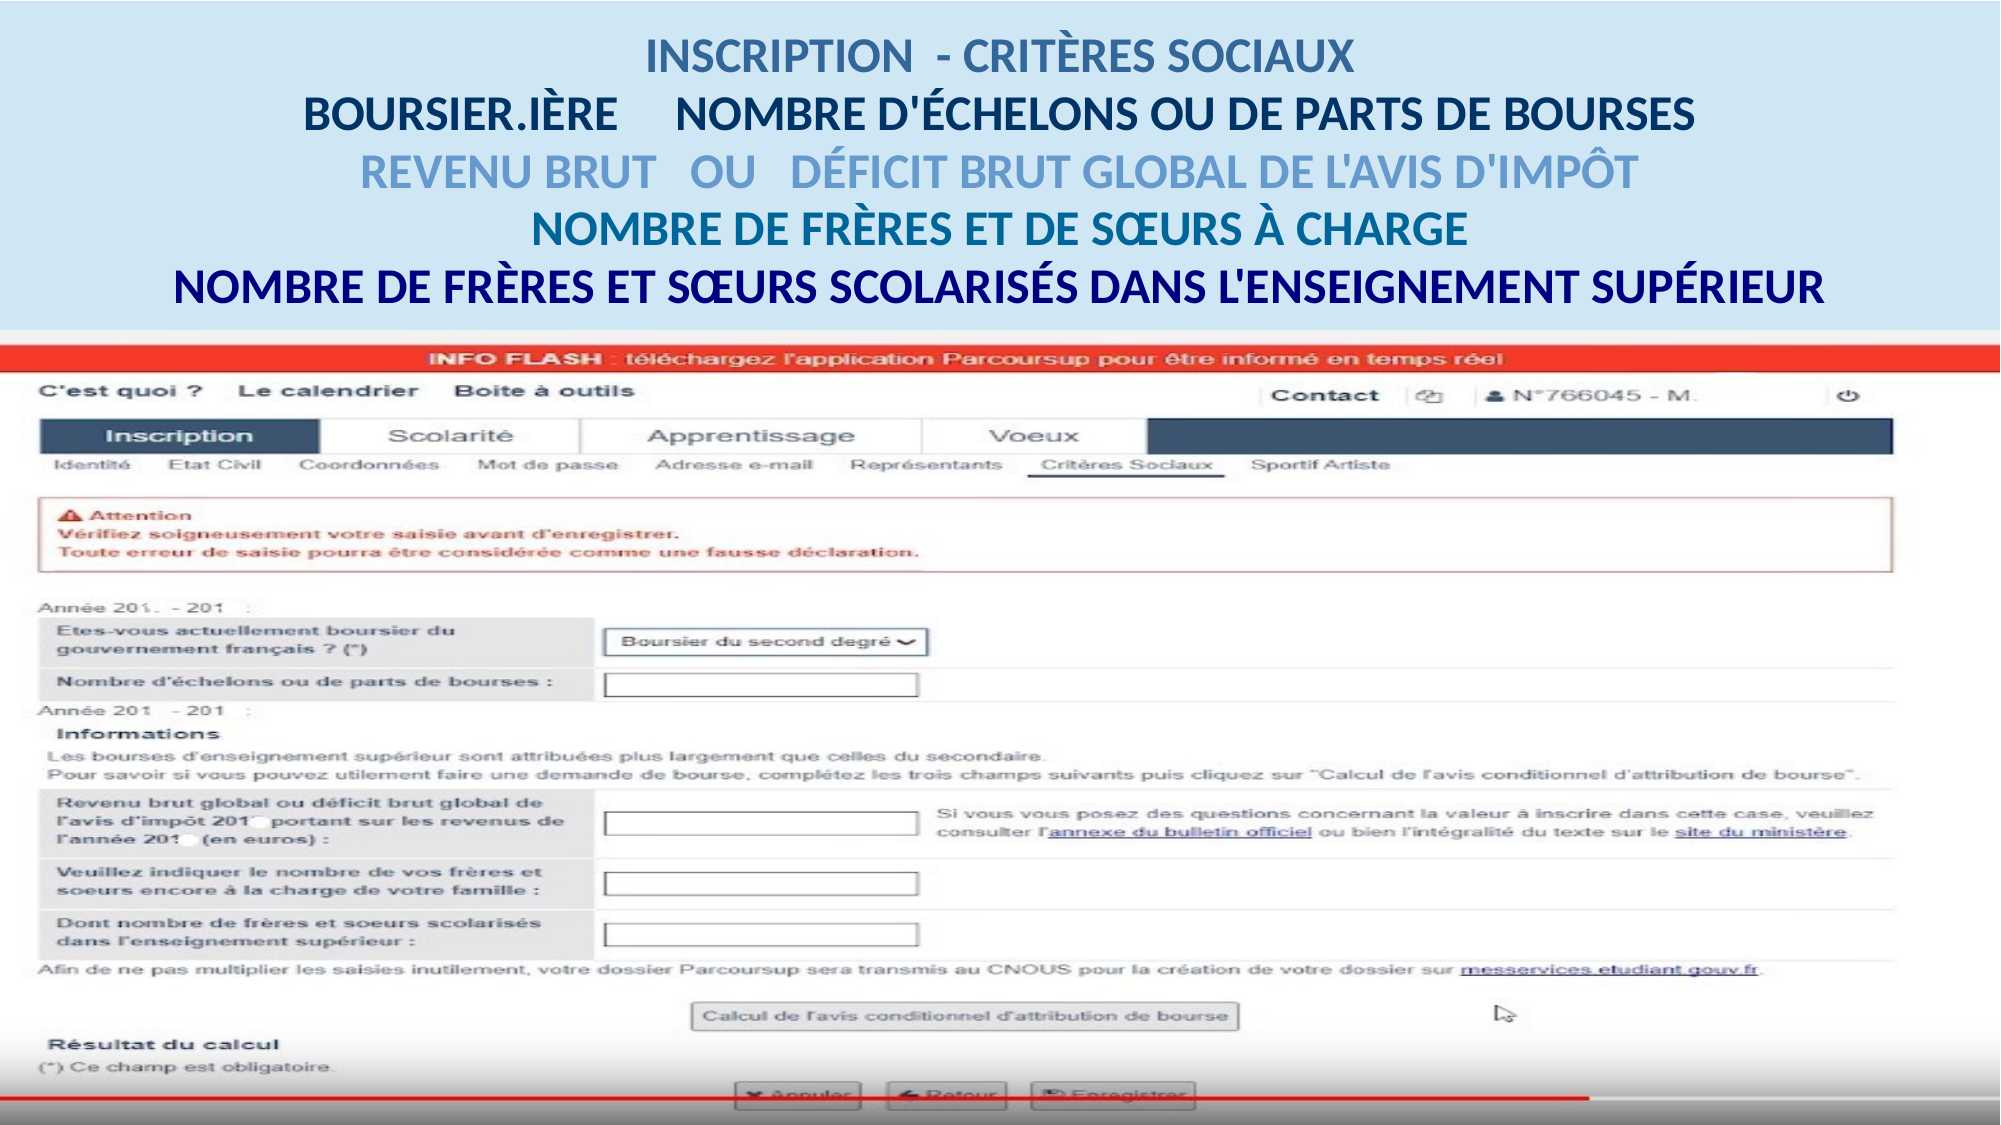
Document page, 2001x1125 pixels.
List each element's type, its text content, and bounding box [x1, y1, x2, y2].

title INSCRIPTION - CRITÈRES SOCIAUX BOURSIER.IÈRE NOMBRE D'ÉCHELONS OU DE PARTS DE BOURSES REVENU BRUT OU DÉFICIT BRUT GLOBAL DE L'AVIS D'IMPÔT NOMBRE DE FRÈRES ET DE SŒURS À CHARGE NOMBRE DE FRÈRES ET SŒURS SCOLARISÉS DANS L'ENSEIGNEMENT SUPÉRIEUR [0, 1, 2000, 330]
picture [0, 330, 2000, 1125]
